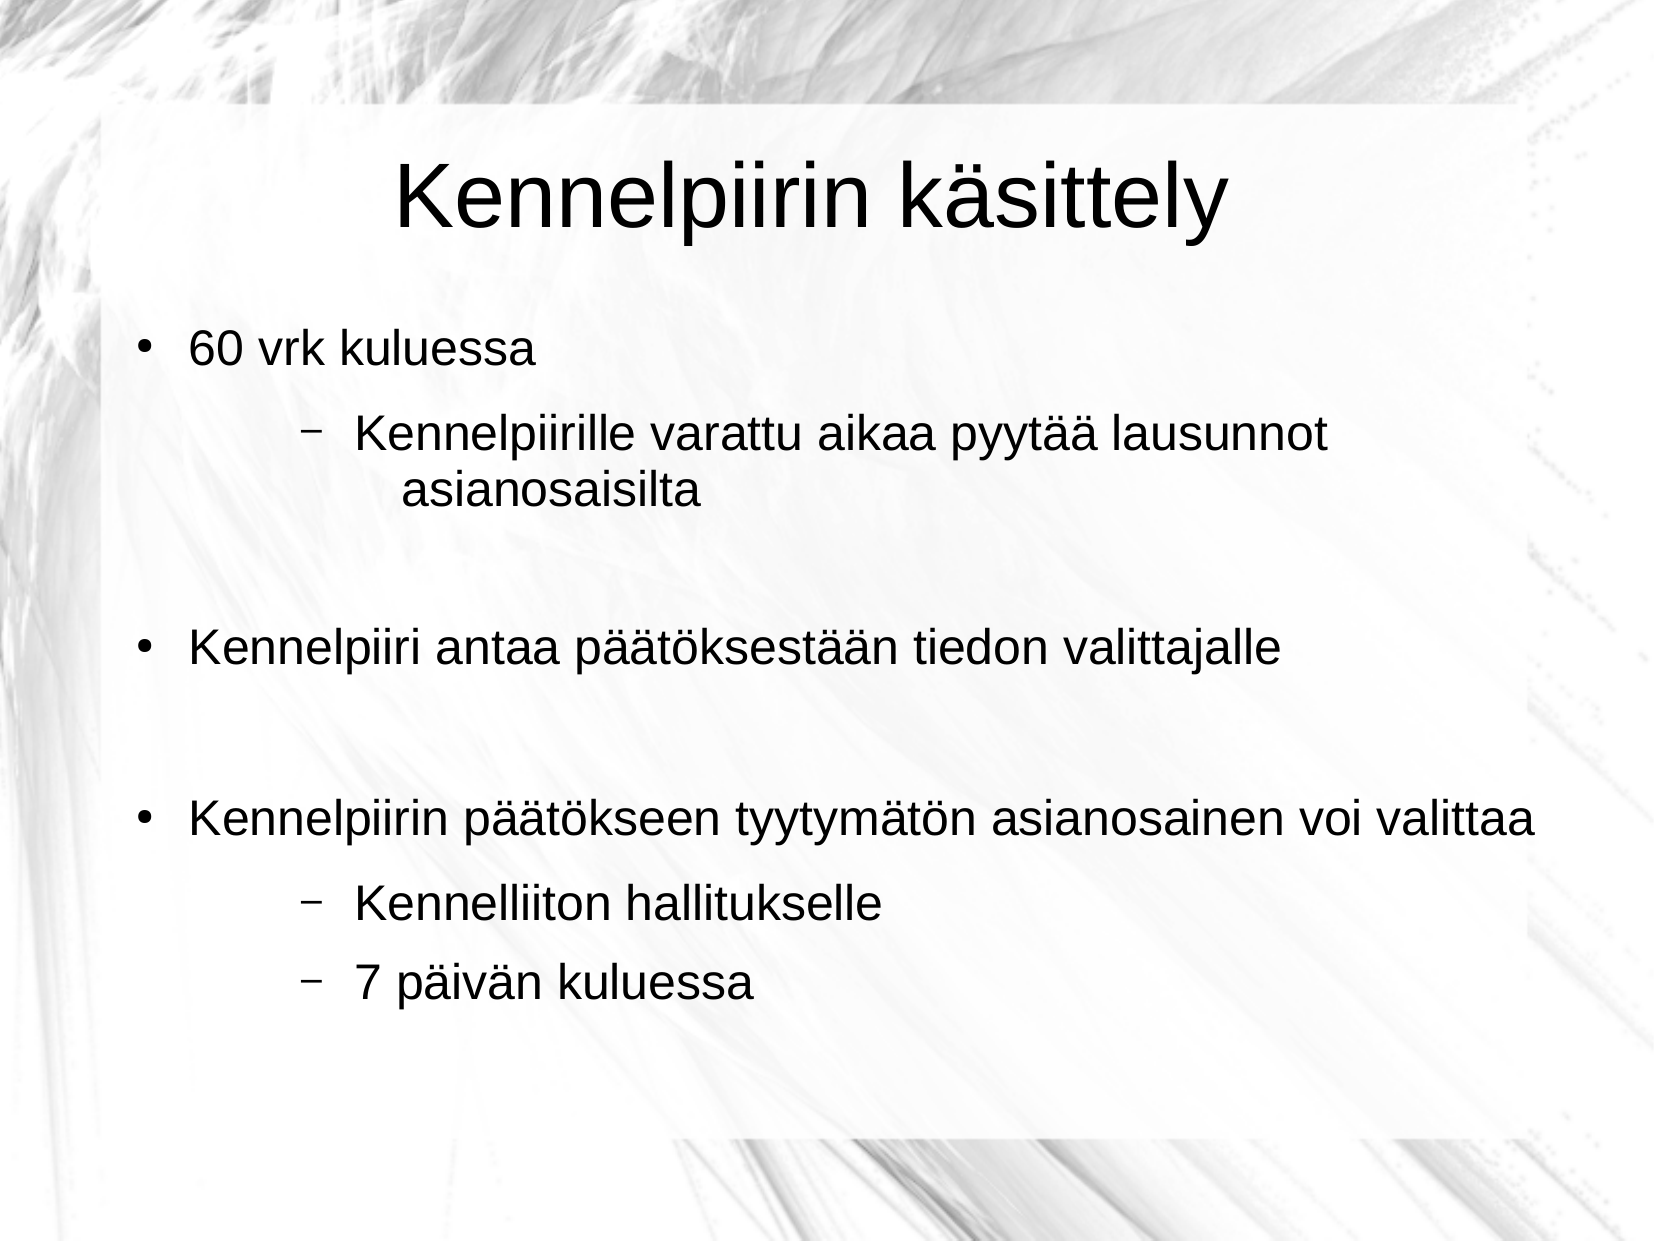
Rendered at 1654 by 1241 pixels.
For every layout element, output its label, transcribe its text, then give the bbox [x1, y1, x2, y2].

picture [0, 0, 1654, 1241]
title Kennelpiirin käsittely [118, 112, 1506, 281]
list 60 vrk kuluessa Kennelpiirille varattu aikaa pyytää lausunnot asianosaisilta Kennelpiiri antaa päätöksestään tiedon valittajalle Kennelpiirin päätökseen tyytymätön asianosainen voi valittaa Kennelliiton hallitukselle 7 päivän kuluessa [118, 319, 1571, 1011]
